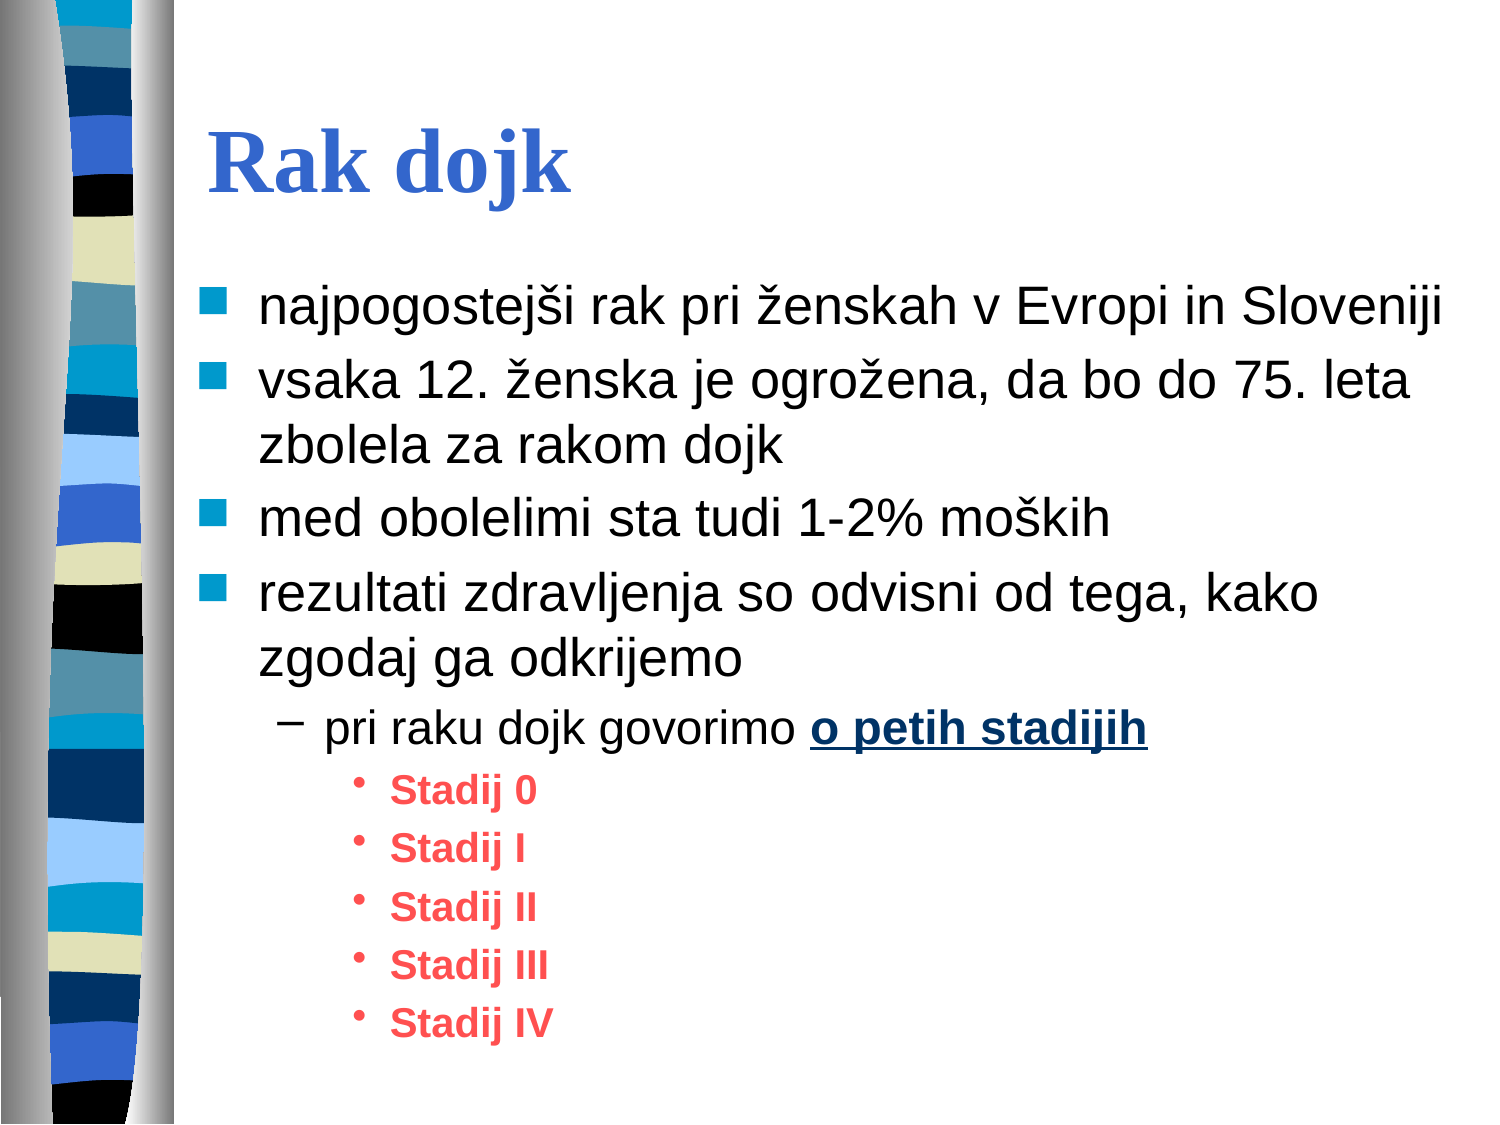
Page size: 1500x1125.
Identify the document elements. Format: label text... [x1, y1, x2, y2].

text_box med obolelimi sta tudi 1-2% moških [187, 474, 1463, 549]
list najpogostejši rak pri ženskah v Evropi in Sloveniji [187, 262, 1463, 337]
title Rak dojk [192, 75, 1468, 238]
text_box rezultati zdravljenja so odvisni od tega, kako zgodaj ga odkrijemo pri raku dojk govorimo o petih stadijih Stadij 0 Stadij I Stadij II Stadij III Stadij IV [187, 549, 1463, 1063]
text_box vsaka 12. ženska je ogrožena, da bo do 75. leta zbolela za rakom dojk [187, 337, 1463, 474]
